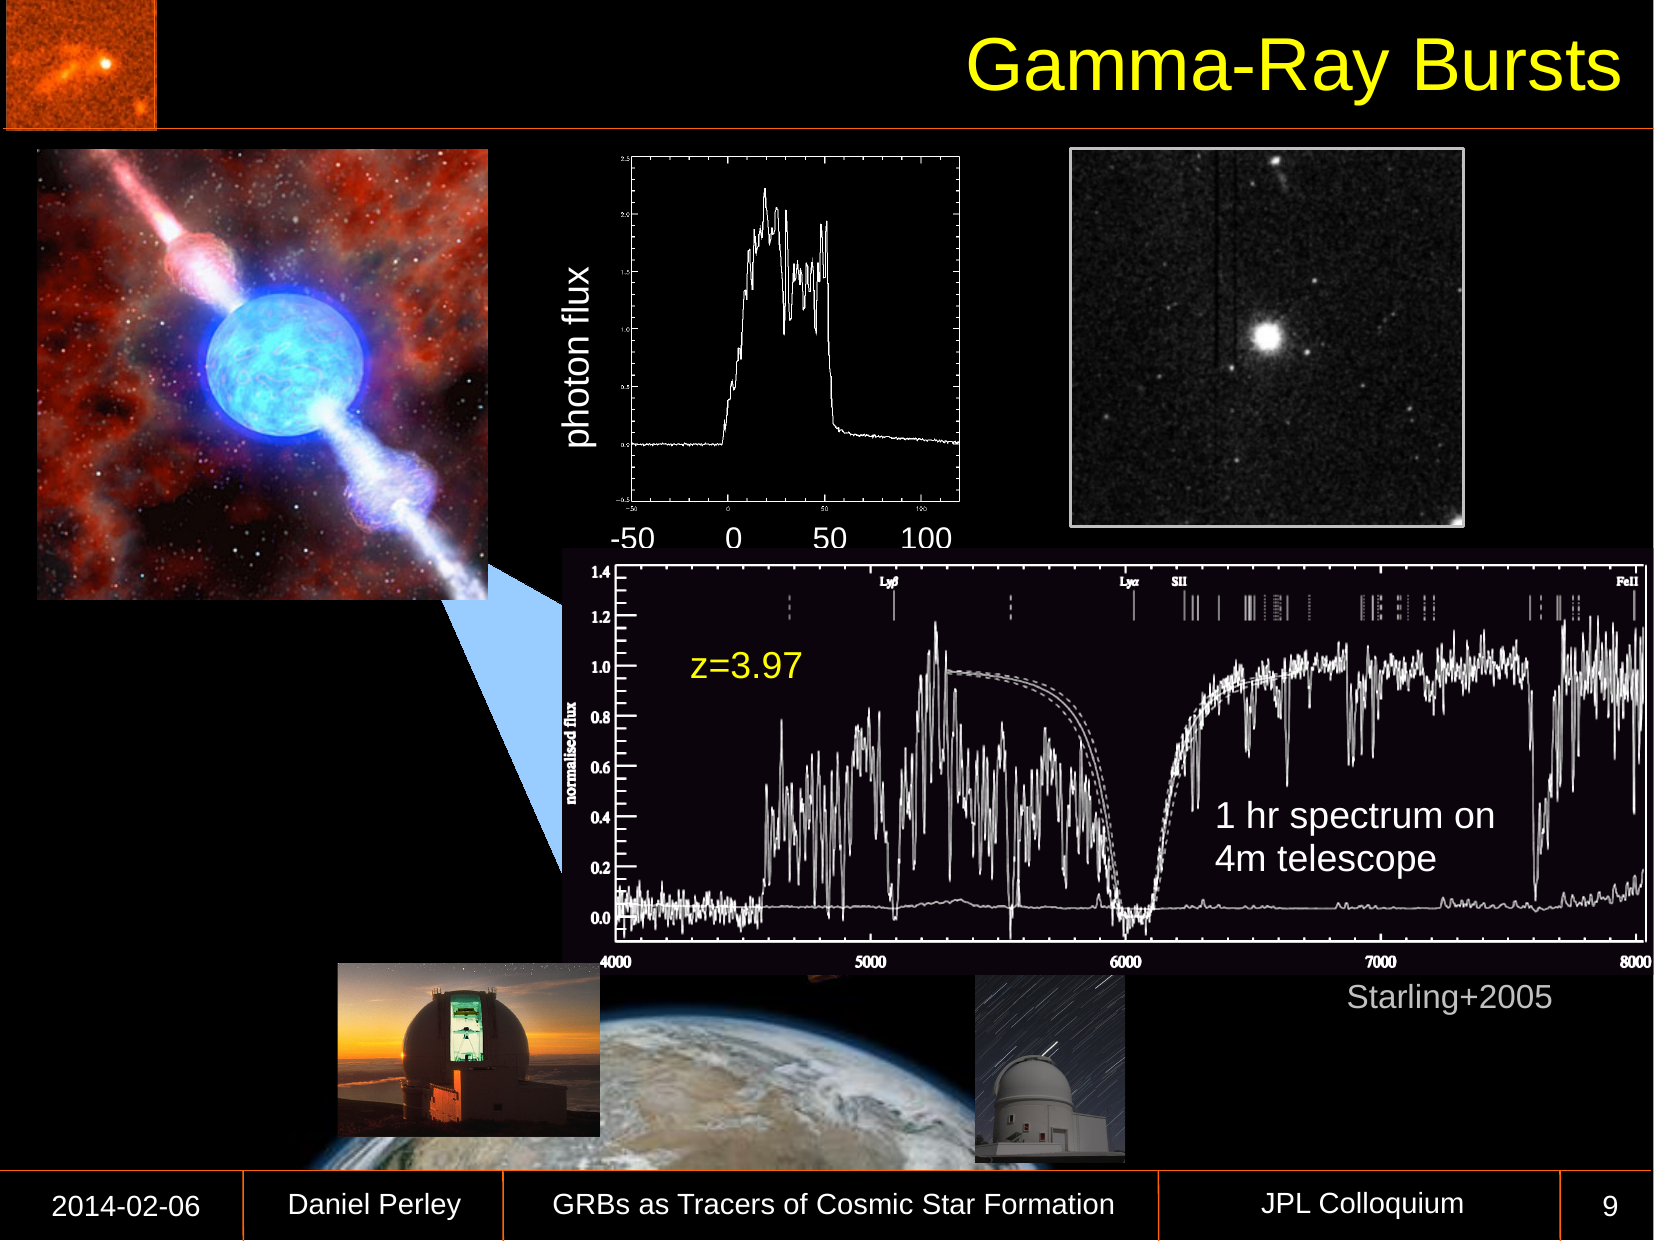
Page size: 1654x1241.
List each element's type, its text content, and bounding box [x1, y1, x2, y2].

text_box -50 0 50 100 [595, 512, 1021, 548]
picture [1072, 150, 1462, 526]
text_box photon flux [547, 189, 604, 528]
picture [613, 152, 964, 514]
text_box 1 hr spectrum on 4m telescope [1200, 787, 1538, 887]
picture [258, 548, 1654, 1170]
title Gamma-Ray Bursts [594, 21, 1624, 108]
text_box [441, 562, 562, 875]
text_box z=3.97 [675, 637, 976, 695]
picture [7, 0, 154, 128]
text_box Starling+2005 [1331, 971, 1632, 1024]
picture [37, 149, 488, 601]
